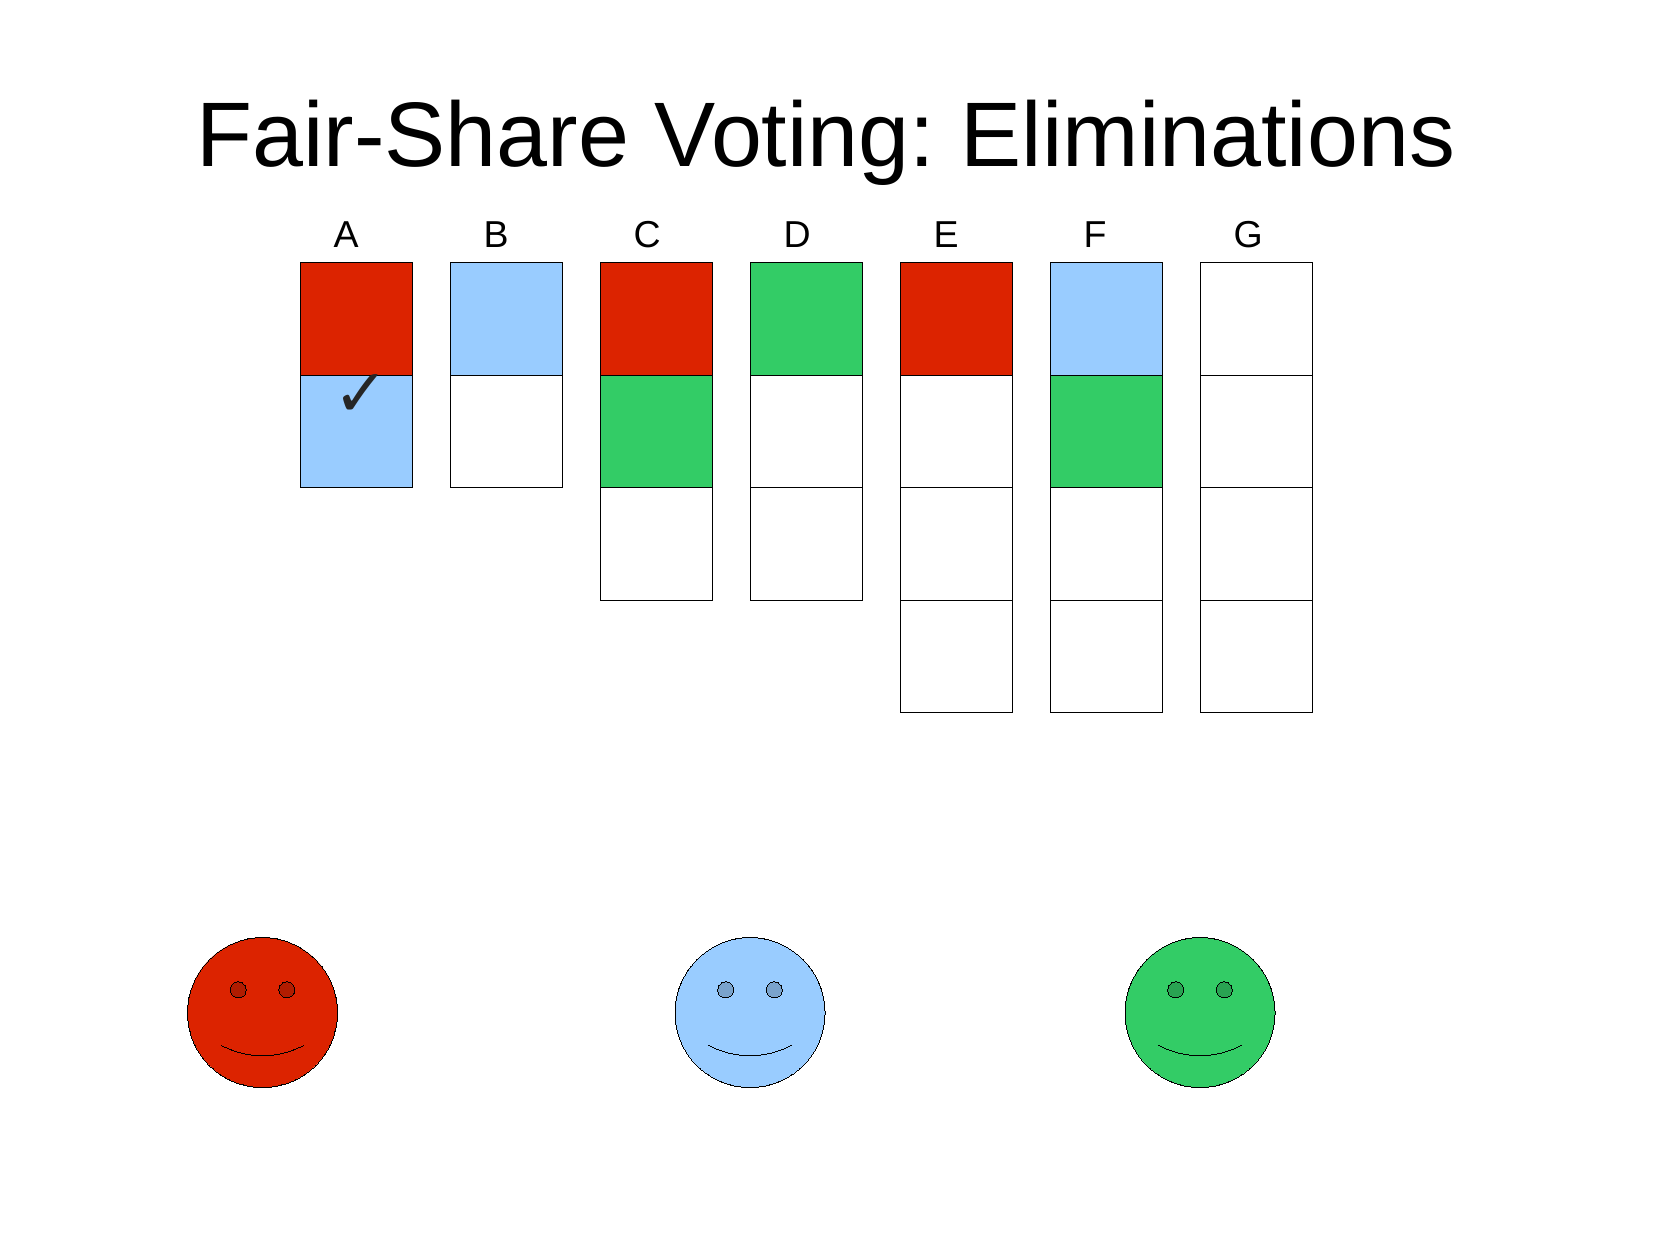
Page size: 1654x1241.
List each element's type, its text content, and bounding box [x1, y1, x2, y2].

title Fair-Share Voting: Eliminations [82, 31, 1571, 239]
text_box B [468, 206, 526, 264]
text_box E [918, 206, 975, 264]
text_box F [1068, 206, 1126, 264]
text_box [1200, 262, 1313, 713]
text_box [1050, 262, 1163, 713]
text_box [300, 262, 413, 488]
text_box A [318, 206, 376, 264]
text_box D [768, 205, 826, 263]
text_box [900, 262, 1013, 713]
text_box [1125, 937, 1276, 1088]
text_box C [618, 205, 675, 263]
text_box [675, 937, 826, 1088]
text_box G [1218, 205, 1276, 263]
text_box [600, 262, 713, 601]
text_box [187, 937, 338, 1088]
text_box ✓ [318, 337, 413, 431]
text_box [450, 262, 563, 488]
text_box [750, 262, 863, 601]
